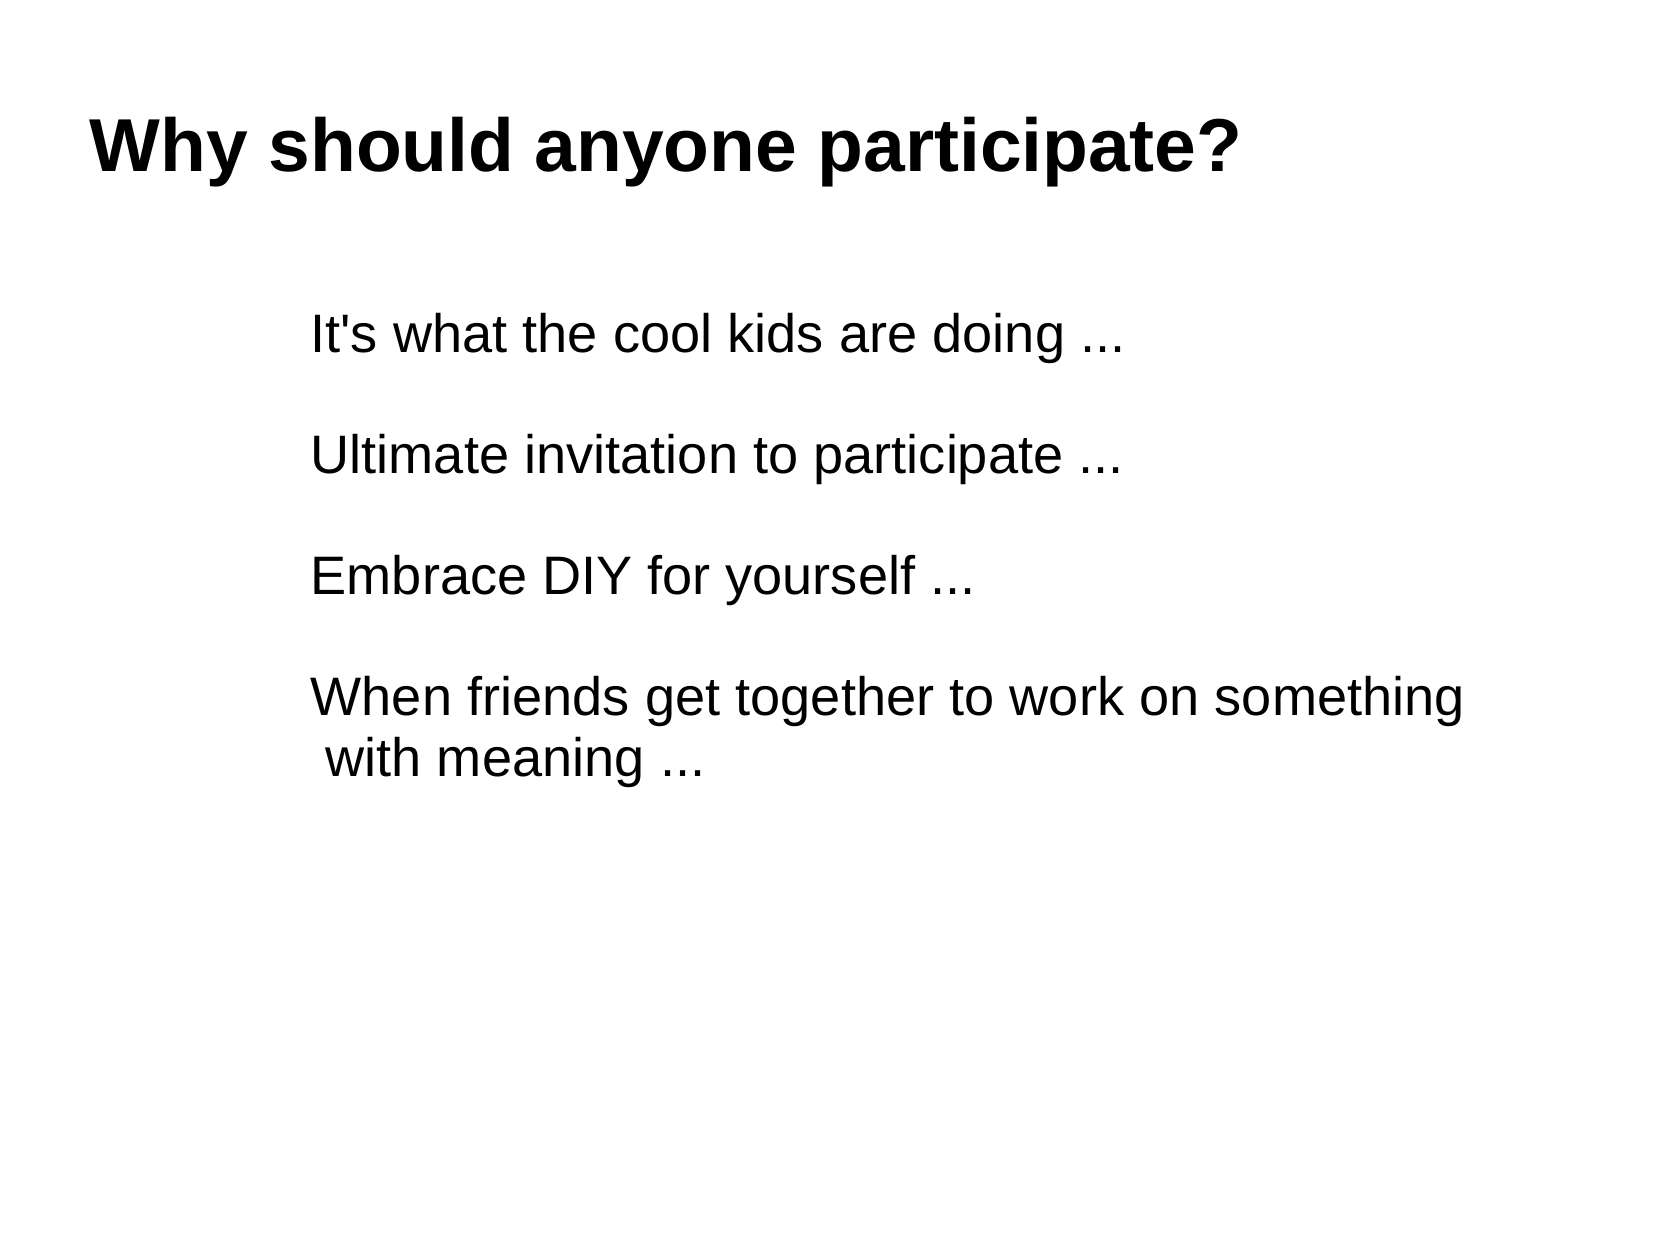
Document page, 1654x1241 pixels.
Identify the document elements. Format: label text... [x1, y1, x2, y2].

text_box Why should anyone participate? [75, 96, 1340, 196]
text_box It's what the cool kids are doing ... Ultimate invitation to participate ... Embrace DIY for yourself ... When friends get together to work on something with meaning ... [295, 296, 1481, 977]
